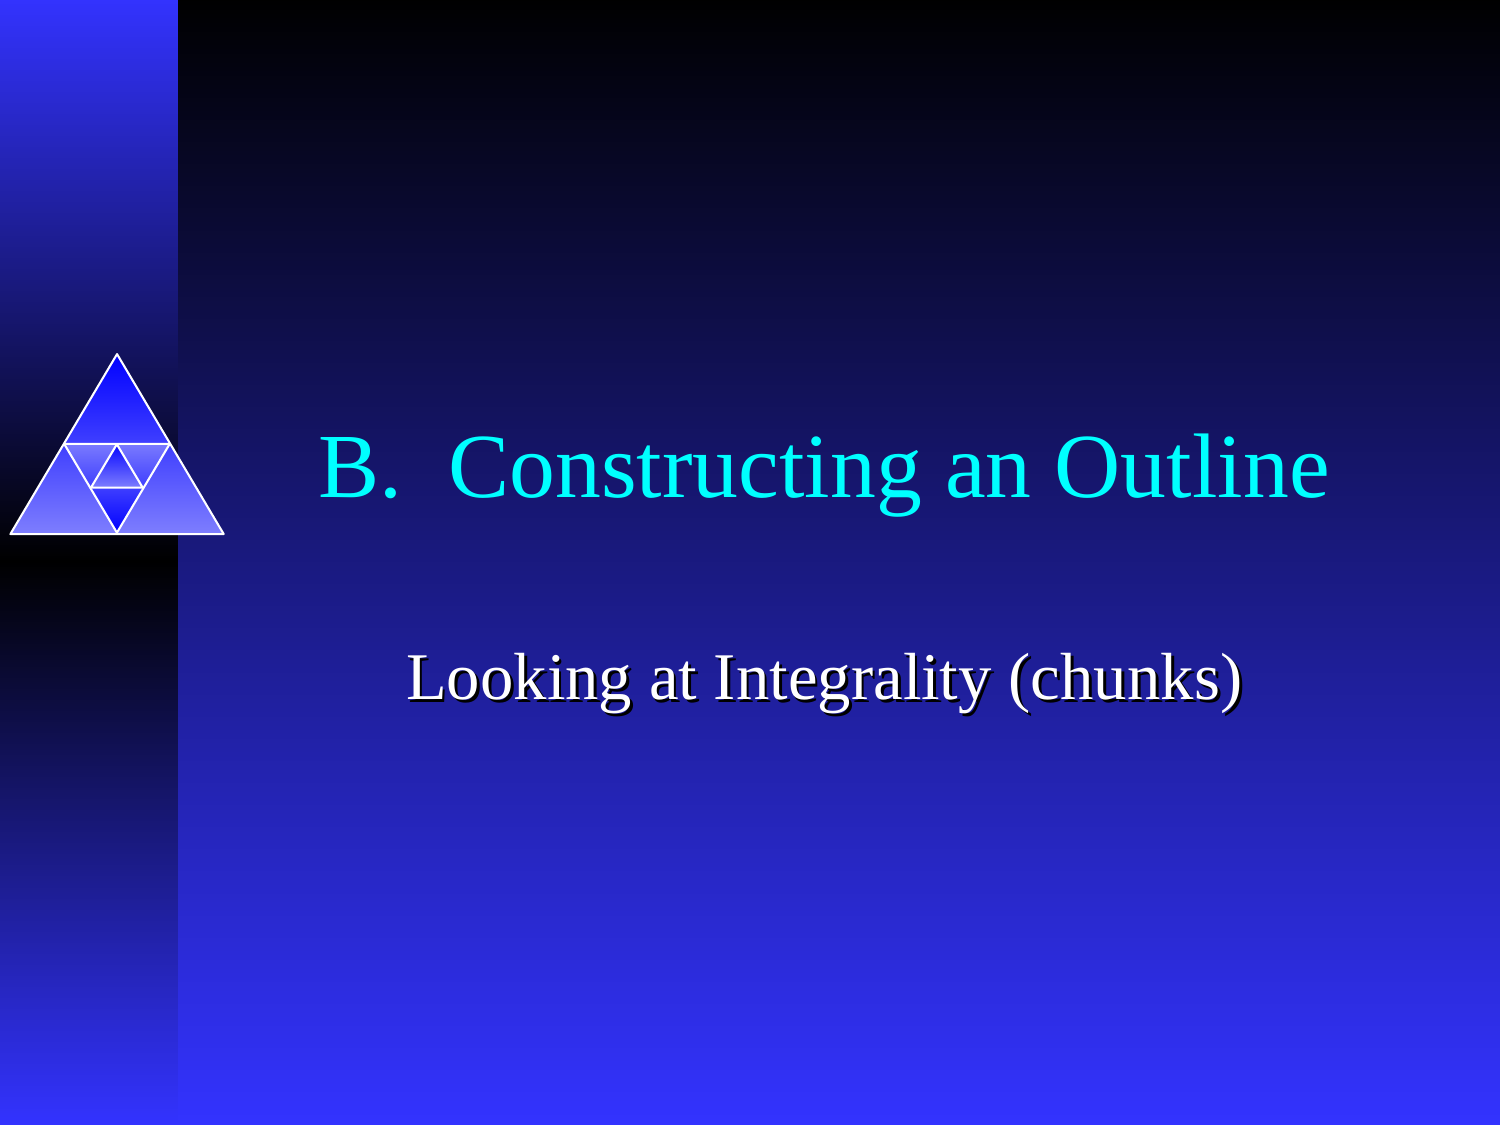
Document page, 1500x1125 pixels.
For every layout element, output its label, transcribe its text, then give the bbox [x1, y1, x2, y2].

subtitle Looking at Integrality (chunks) [300, 637, 1351, 926]
title B. Constructing an Outline [187, 374, 1463, 563]
